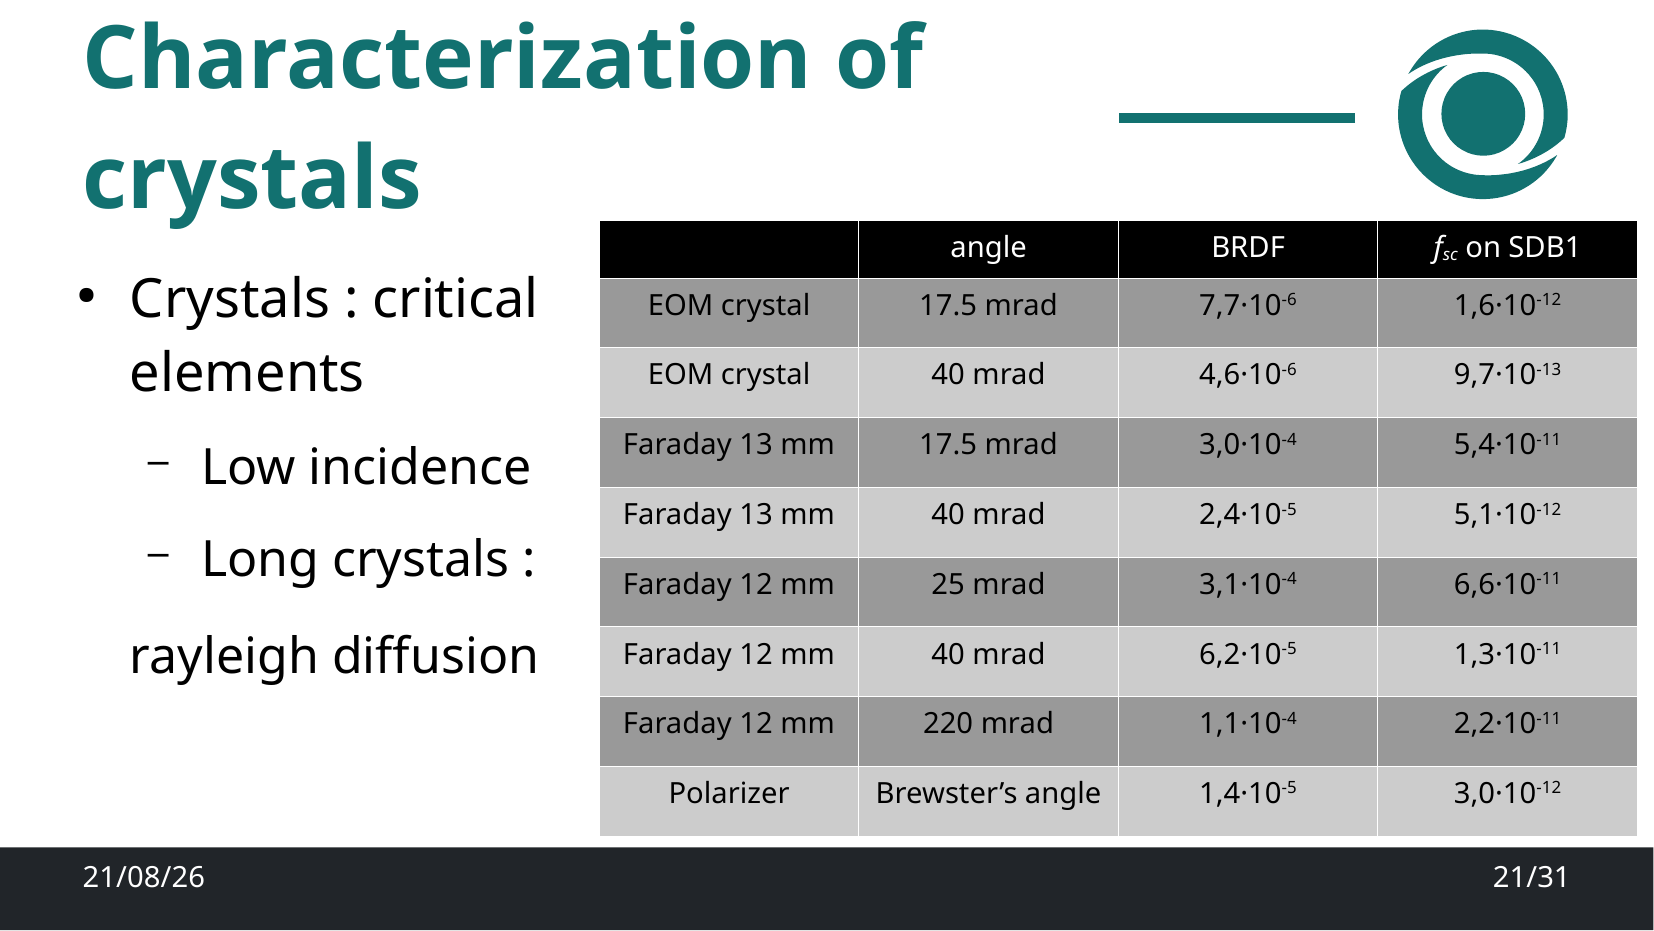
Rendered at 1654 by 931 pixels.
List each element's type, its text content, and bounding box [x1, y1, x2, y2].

table_cell Polarizer [600, 767, 858, 836]
table_header fsc on SDB1 [1378, 221, 1637, 278]
table_cell EOM crystal [600, 348, 858, 417]
table_cell 4,6·10-6 [1119, 348, 1377, 417]
table_cell 3,0·10-4 [1119, 418, 1377, 487]
table_header optic [600, 221, 858, 278]
table_cell Faraday 13 mm [600, 418, 858, 487]
table_cell Faraday 12 mm [600, 627, 858, 696]
table_header angle [859, 221, 1118, 278]
table_cell 2,2·10-11 [1378, 697, 1637, 766]
table_cell 5,4·10-11 [1378, 418, 1637, 487]
table_cell 17.5 mrad [859, 418, 1118, 487]
table_cell 6,6·10-11 [1378, 558, 1637, 626]
table_cell Brewster’s angle [859, 767, 1118, 836]
table_cell 6,2·10-5 [1119, 627, 1377, 696]
list Crystals : critical elements Low incidence Long crystals : rayleigh diffusion [59, 259, 599, 758]
table_cell 40 mrad [859, 627, 1118, 696]
table_cell 9,7·10-13 [1378, 348, 1637, 417]
table_cell 220 mrad [859, 697, 1118, 766]
table_cell Faraday 12 mm [600, 558, 858, 626]
table_cell 40 mrad [859, 348, 1118, 417]
table_cell 2,4·10-5 [1119, 488, 1377, 557]
table_cell 5,1·10-12 [1378, 488, 1637, 557]
table_cell 1,6·10-12 [1378, 279, 1637, 347]
title Characterization of crystals [82, 0, 1241, 238]
table_cell EOM crystal [600, 279, 858, 347]
table_cell Faraday 13 mm [600, 488, 858, 557]
table_cell Faraday 12 mm [600, 697, 858, 766]
table_cell 40 mrad [859, 488, 1118, 557]
table_cell 1,3·10-11 [1378, 627, 1637, 696]
table_header BRDF [1119, 221, 1377, 278]
table_cell 3,1·10-4 [1119, 558, 1377, 626]
table_cell 1,1·10-4 [1119, 697, 1377, 766]
table_cell 3,0·10-12 [1378, 767, 1637, 836]
table_cell 7,7·10-6 [1119, 279, 1377, 347]
table_cell 25 mrad [859, 558, 1118, 626]
table_cell 17.5 mrad [859, 279, 1118, 347]
table_cell 1,4·10-5 [1119, 767, 1377, 836]
